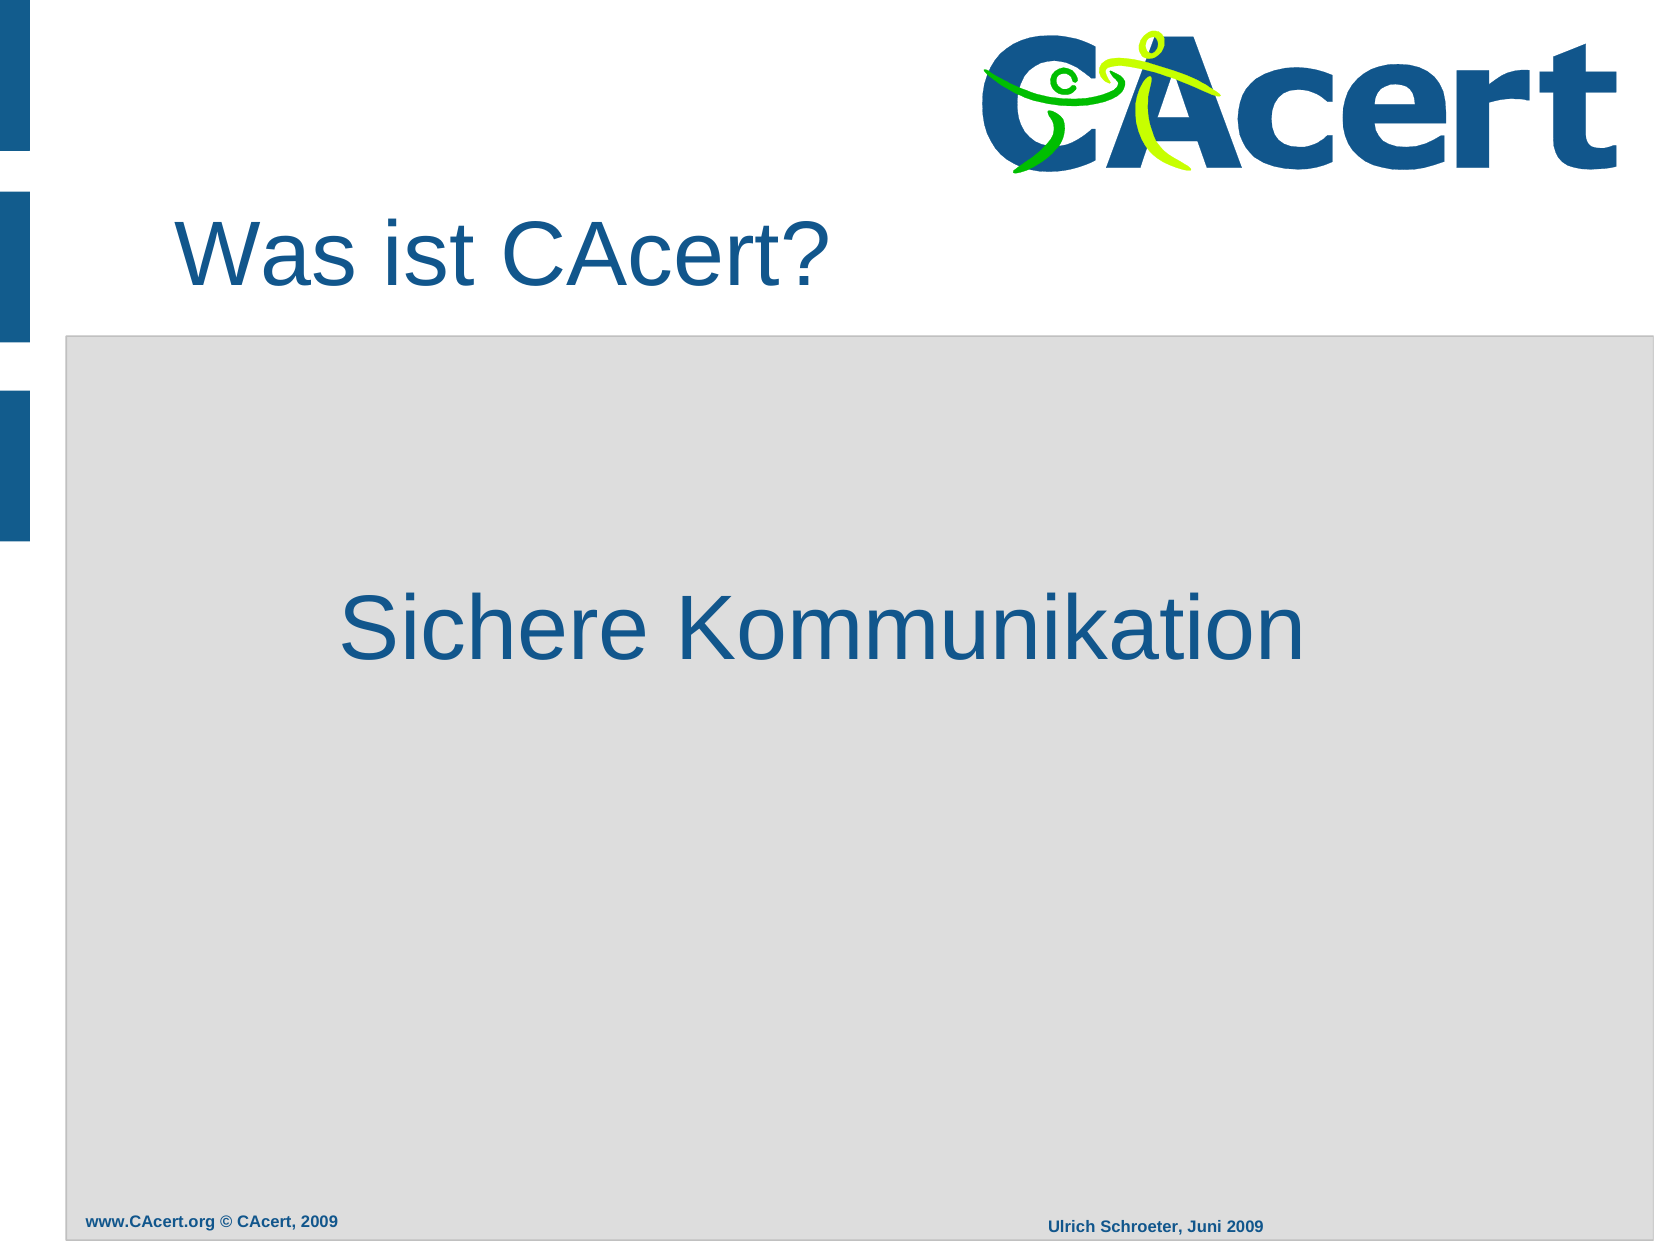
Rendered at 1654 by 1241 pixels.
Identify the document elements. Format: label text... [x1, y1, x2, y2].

text_box Was ist CAcert? [118, 195, 837, 313]
title Sichere Kommunikation [118, 363, 1530, 680]
